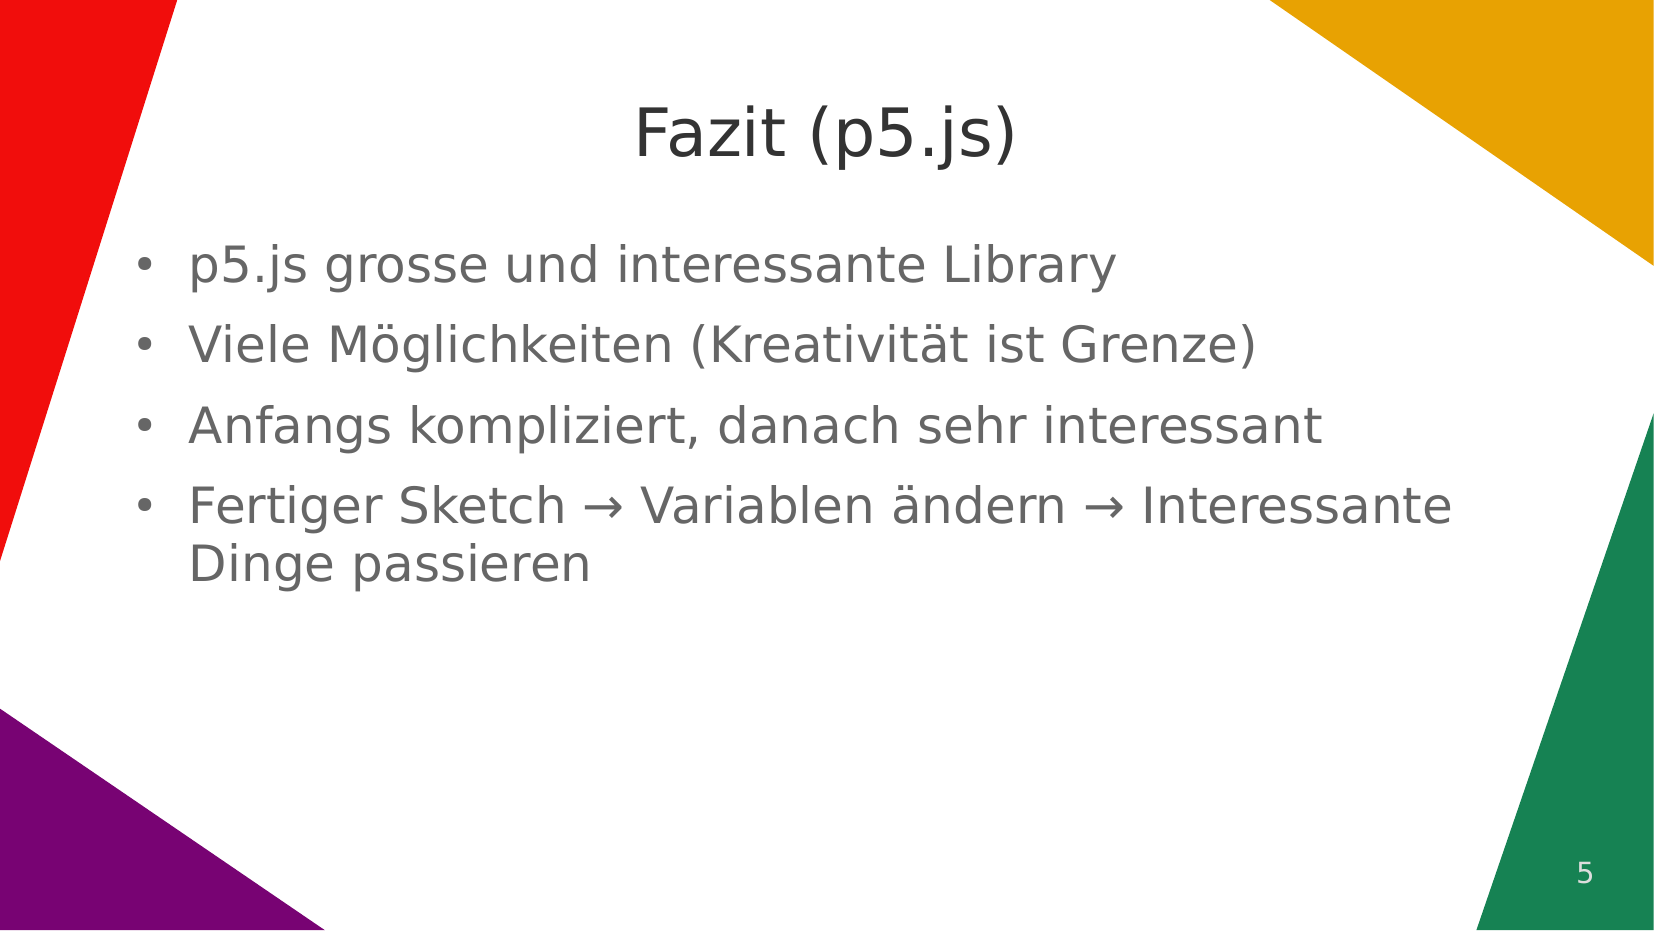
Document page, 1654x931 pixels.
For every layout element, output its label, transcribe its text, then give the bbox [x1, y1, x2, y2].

title Fazit (p5.js) [118, 59, 1536, 207]
list p5.js grosse und interessante Library Viele Möglichkeiten (Kreativität ist Grenze) Anfangs kompliziert, danach sehr interessant Fertiger Sketch → Variablen ändern → Interessante Dinge passieren [118, 236, 1536, 827]
